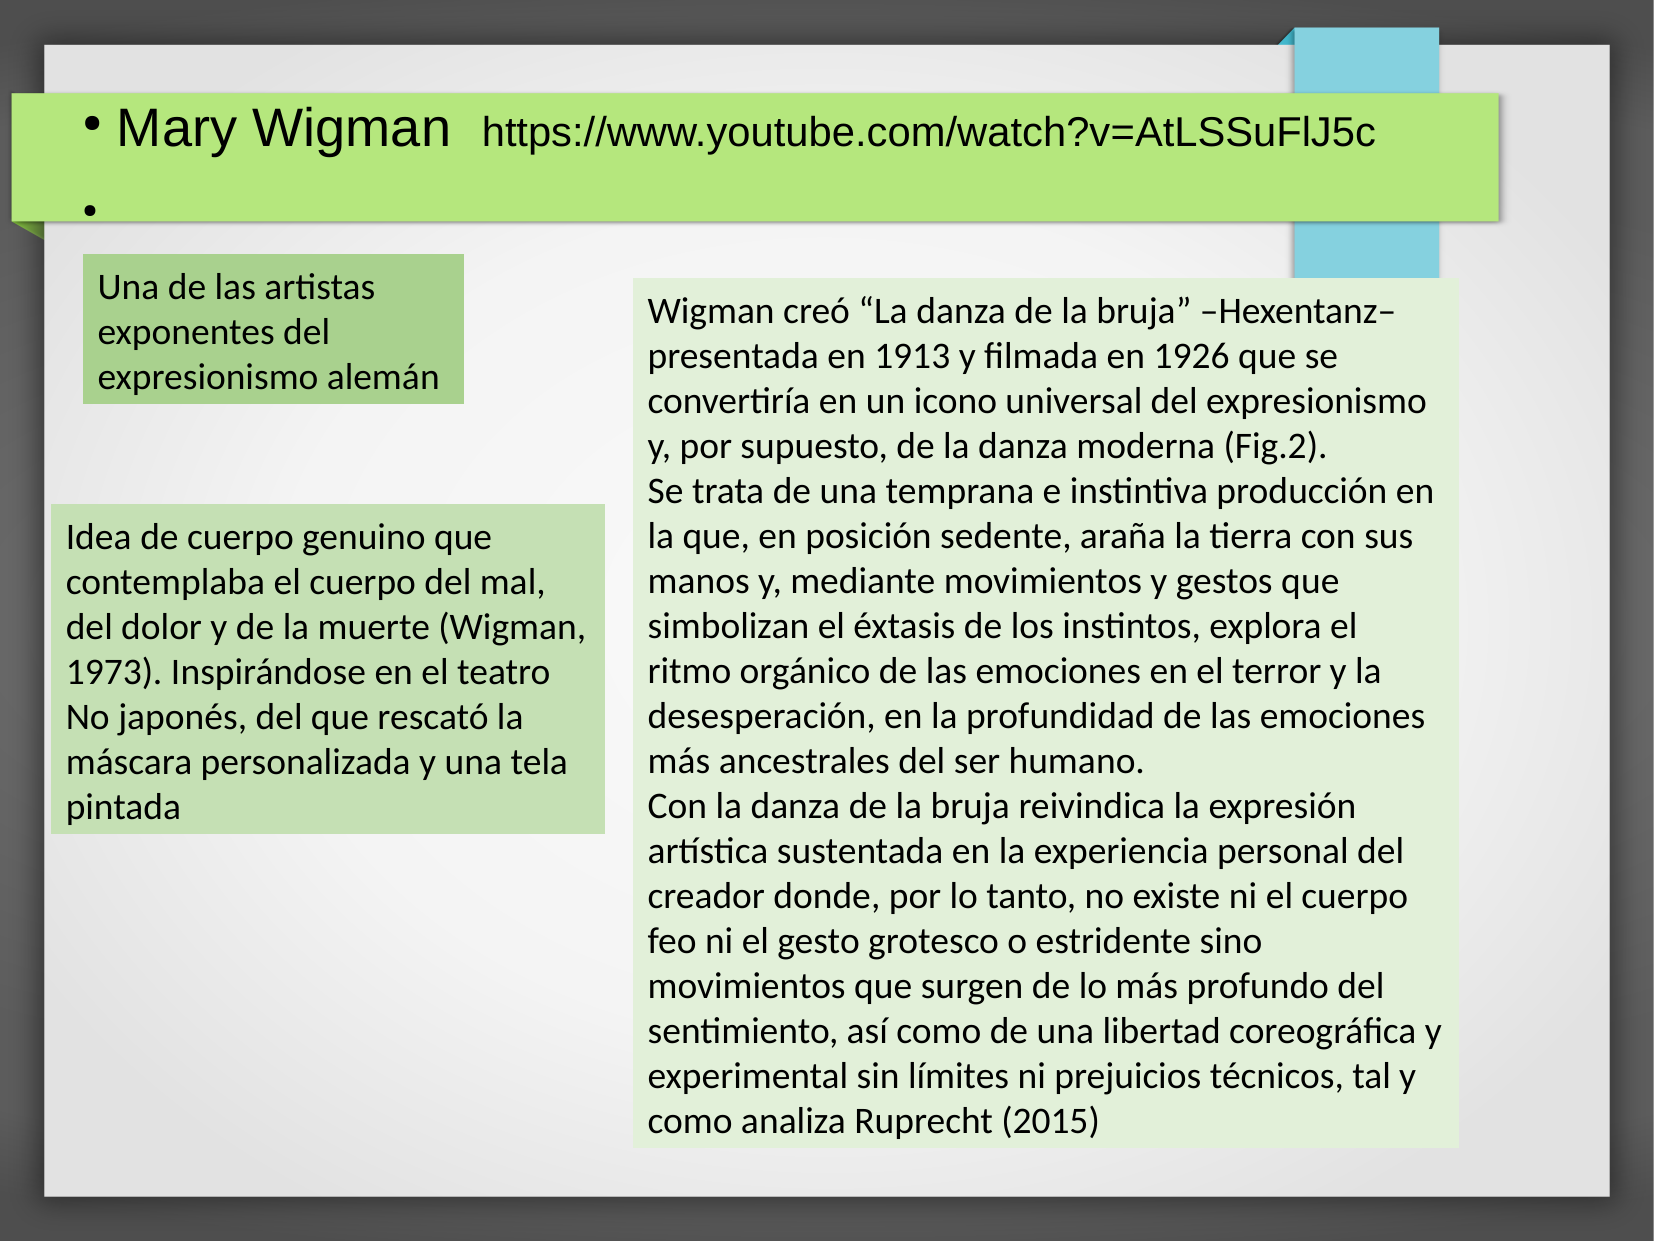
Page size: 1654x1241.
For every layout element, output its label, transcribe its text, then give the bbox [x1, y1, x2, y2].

text_box Idea de cuerpo genuino que contemplaba el cuerpo del mal, del dolor y de la muerte (Wigman, 1973). Inspirándose en el teatro No japonés, del que rescató la máscara personalizada y una tela pintada [51, 504, 605, 834]
text_box Una de las artistas exponentes del expresionismo alemán [83, 254, 464, 404]
list Mary Wigman https://www.youtube.com/watch?v=AtLSSuFlJ5c [82, 92, 1571, 230]
text_box Wigman creó “La danza de la bruja” –Hexentanz– presentada en 1913 y filmada en 1926 que se convertiría en un icono universal del expresionismo y, por supuesto, de la danza moderna (Fig.2). Se trata de una temprana e instintiva producción en la que, en posición sedente, araña la tierra con sus manos y, mediante movimientos y gestos que simbolizan el éxtasis de los instintos, explora el ritmo orgánico de las emociones en el terror y la desesperación, en la profundidad de las emociones más ancestrales del ser humano. Con la danza de la bruja reivindica la expresión artística sustentada en la experiencia personal del creador donde, por lo tanto, no existe ni el cuerpo feo ni el gesto grotesco o estridente sino movimientos que surgen de lo más profundo del sentimiento, así como de una libertad coreográfica y experimental sin límites ni prejuicios técnicos, tal y como analiza Ruprecht (2015) [633, 278, 1459, 1148]
